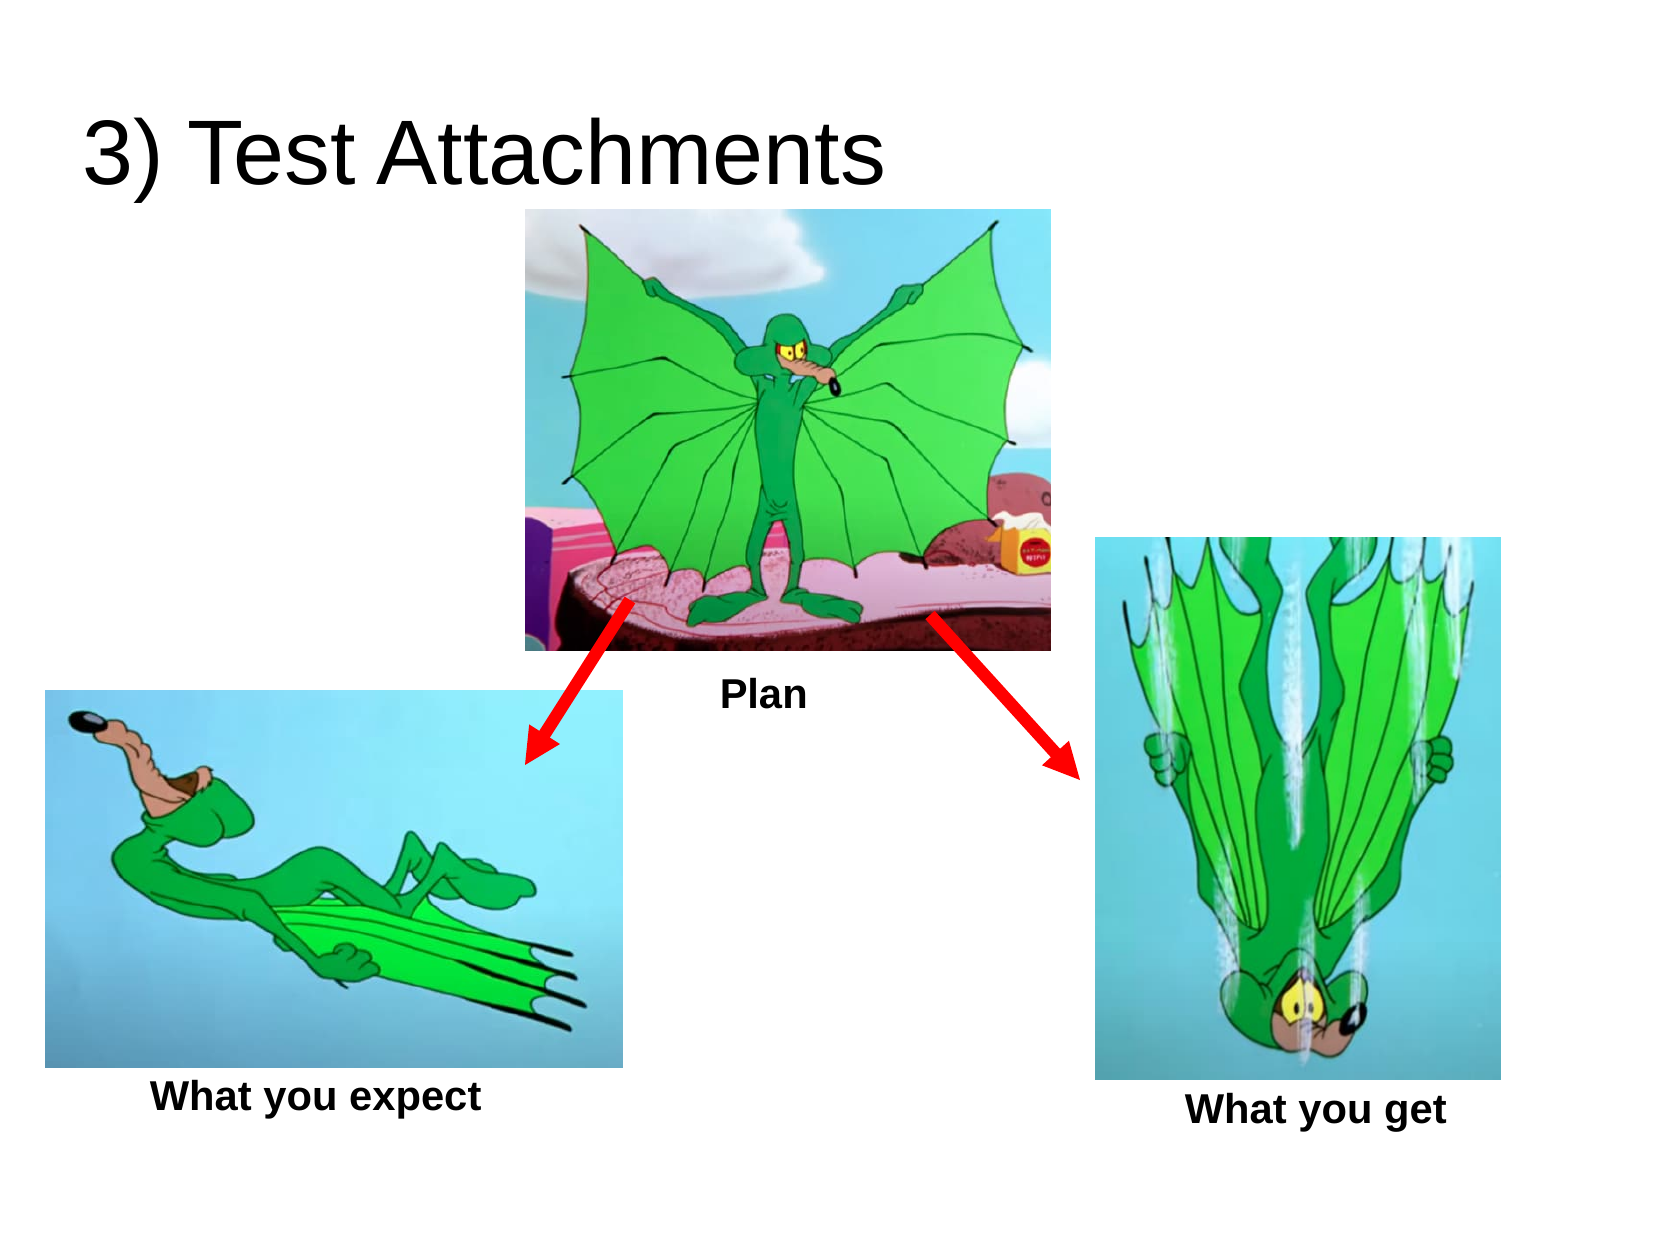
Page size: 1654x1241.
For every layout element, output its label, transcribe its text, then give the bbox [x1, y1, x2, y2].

text_box What you get [1170, 1081, 1486, 1156]
text_box Plan [705, 663, 901, 725]
title 3) Test Attachments [82, 49, 1571, 257]
picture [525, 209, 1051, 651]
picture [45, 690, 623, 1068]
picture [1095, 537, 1501, 1081]
text_box What you expect [135, 1065, 631, 1142]
